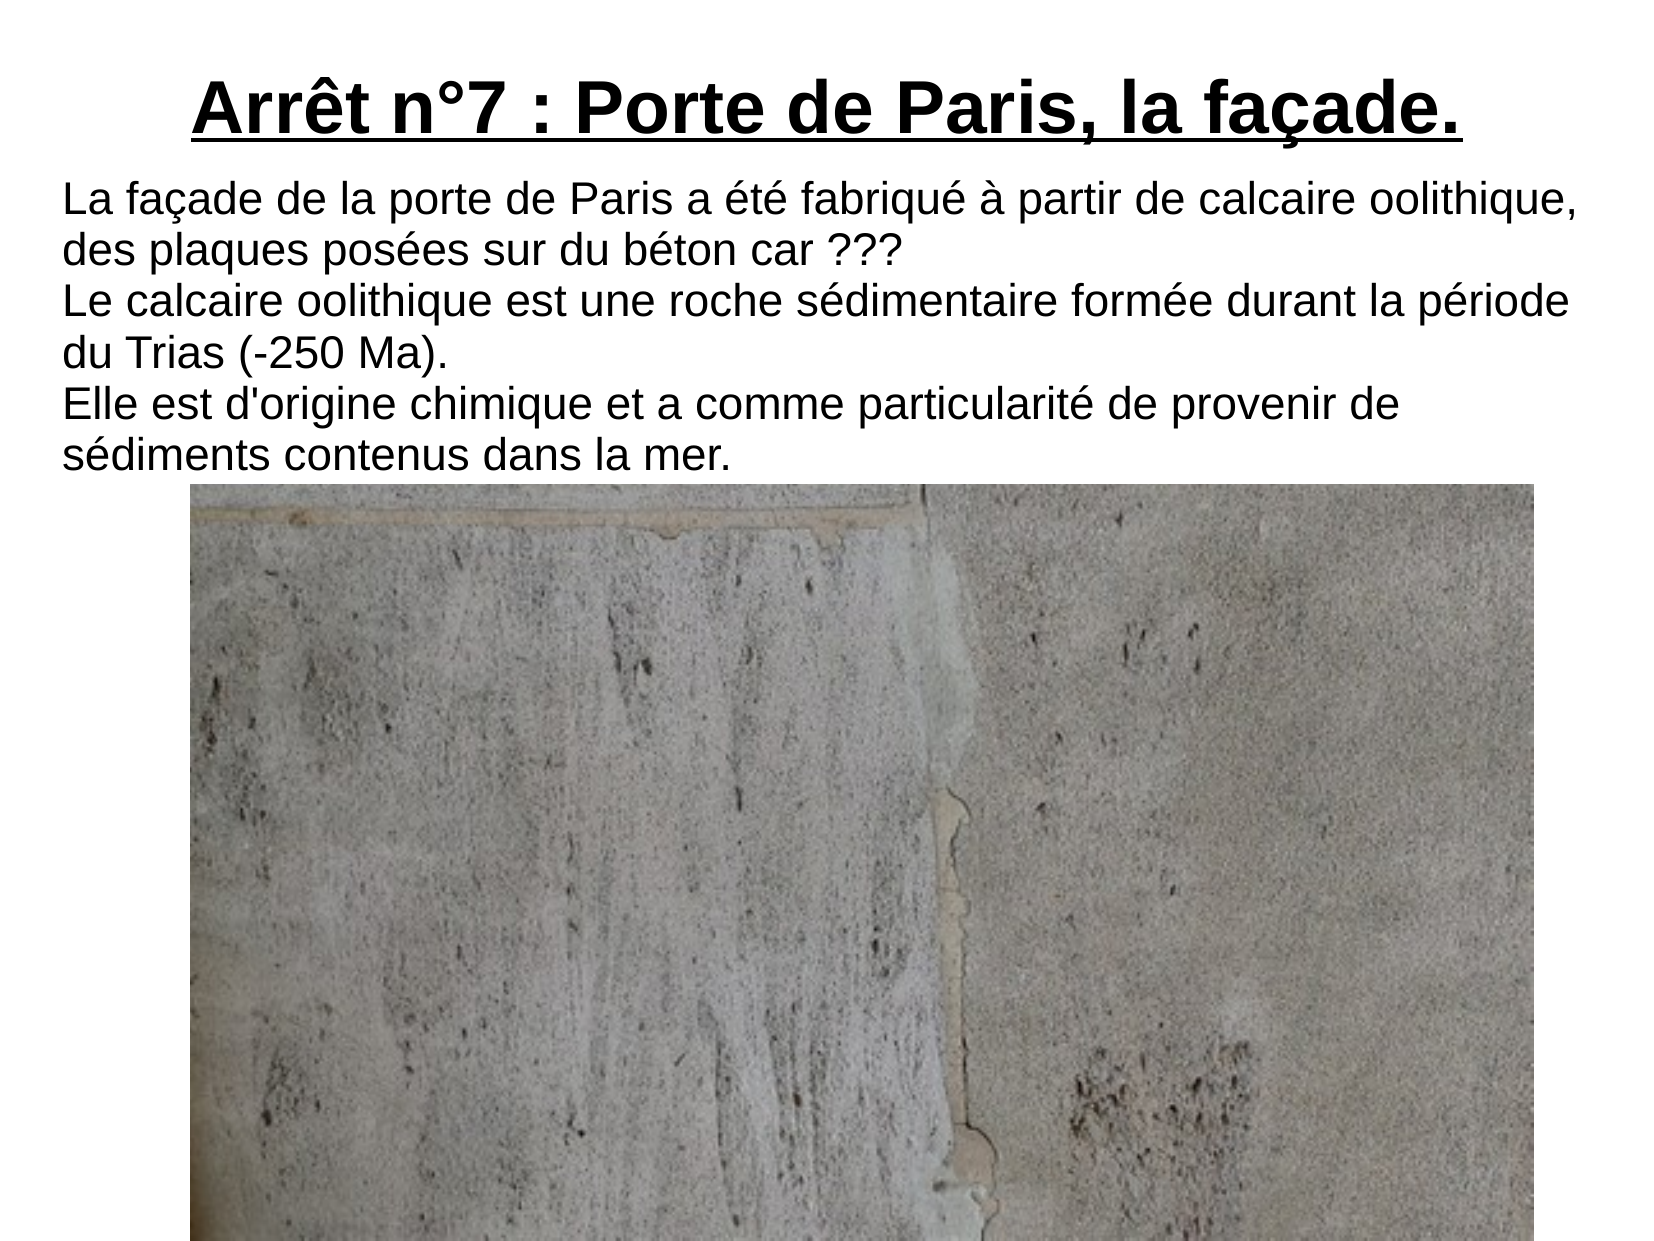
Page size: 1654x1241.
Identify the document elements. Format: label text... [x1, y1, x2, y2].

text_box La façade de la porte de Paris a été fabriqué à partir de calcaire oolithique, des plaques posées sur du béton car ??? Le calcaire oolithique est une roche sédimentaire formée durant la période du Trias (-250 Ma). Elle est d'origine chimique et a comme particularité de provenir de sédiments contenus dans la mer. [47, 165, 1607, 1075]
title Arrêt n°7 : Porte de Paris, la façade. [82, 49, 1571, 165]
picture [190, 484, 1534, 1241]
